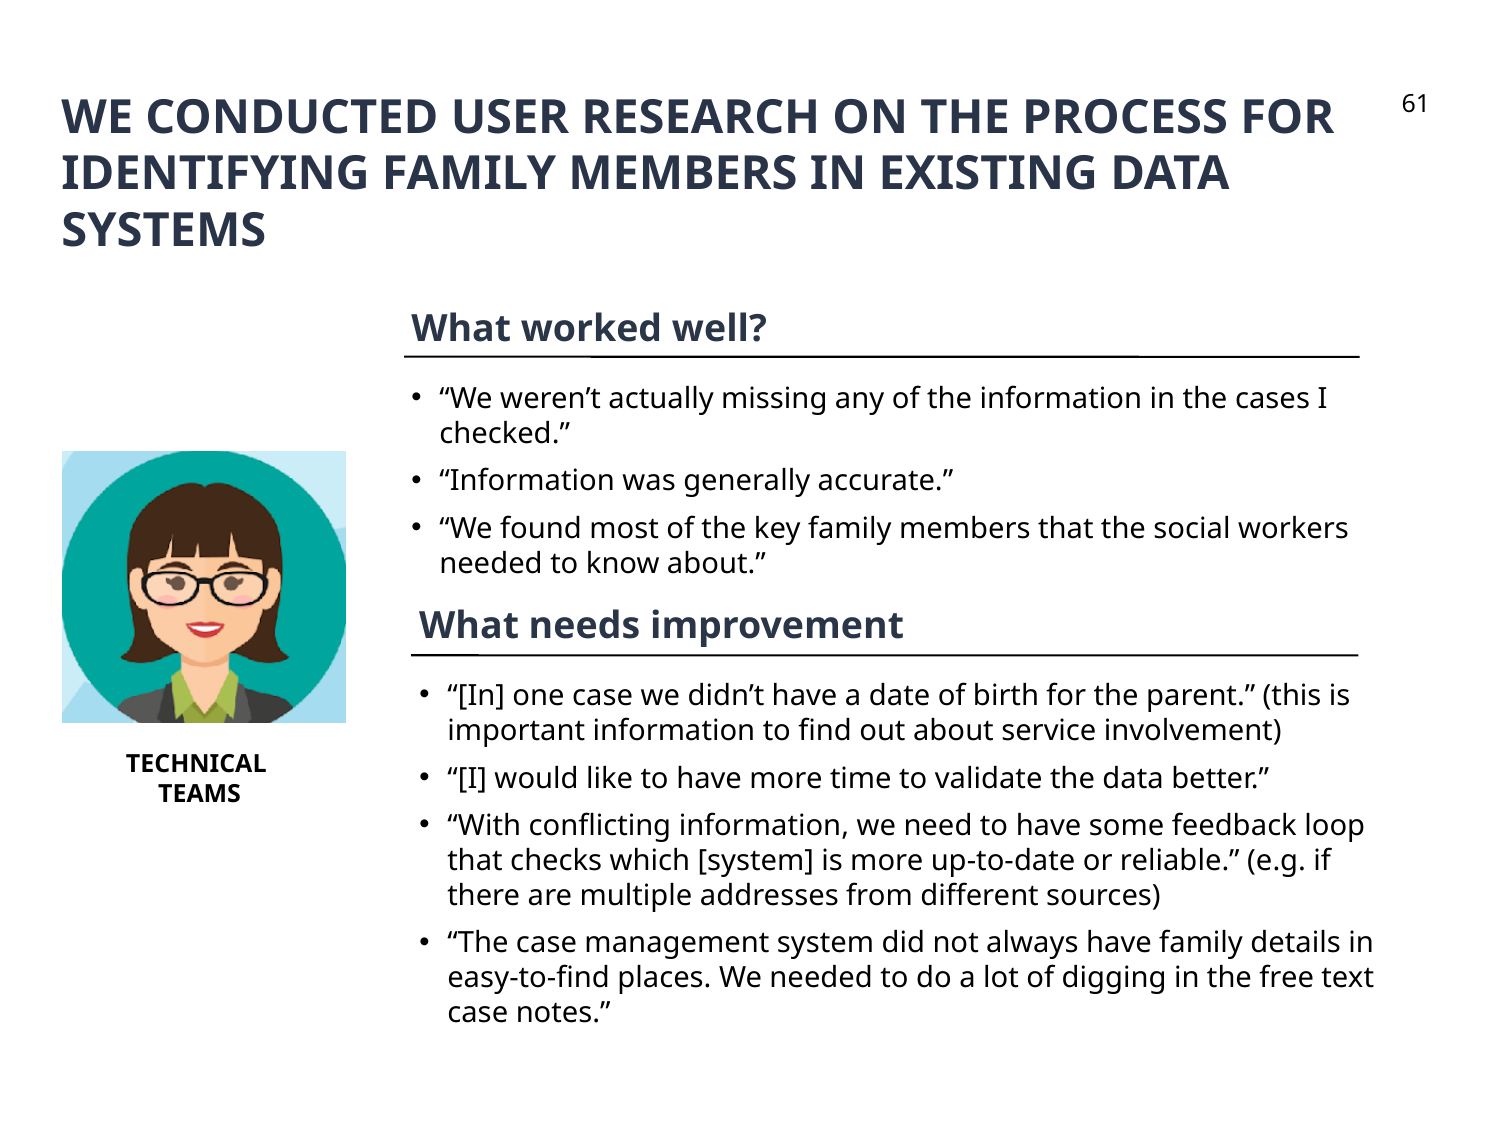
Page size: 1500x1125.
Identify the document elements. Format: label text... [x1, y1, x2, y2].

slide_number <number> [1388, 87, 1431, 148]
text_box What worked well? “We weren’t actually missing any of the information in the cases I checked.” “Information was generally accurate.” “We found most of the key family members that the social workers needed to know about.” [411, 304, 1381, 579]
text_box WE CONDUCTED USER RESEARCH ON THE PROCESS FOR IDENTIFYING FAMILY MEMBERS IN EXISTING DATA SYSTEMS [61, 85, 1381, 256]
text_box TECHNICAL TEAMS [101, 739, 298, 816]
picture [62, 451, 346, 723]
text_box What needs improvement “[In] one case we didn’t have a date of birth for the parent.” (this is important information to find out about service involvement) “[I] would like to have more time to validate the data better.” “With conflicting information, we need to have some feedback loop that checks which [system] is more up-to-date or reliable.” (e.g. if there are multiple addresses from different sources) “The case management system did not always have family details in easy-to-find places. We needed to do a lot of digging in the free text case notes.” [404, 534, 1417, 1055]
